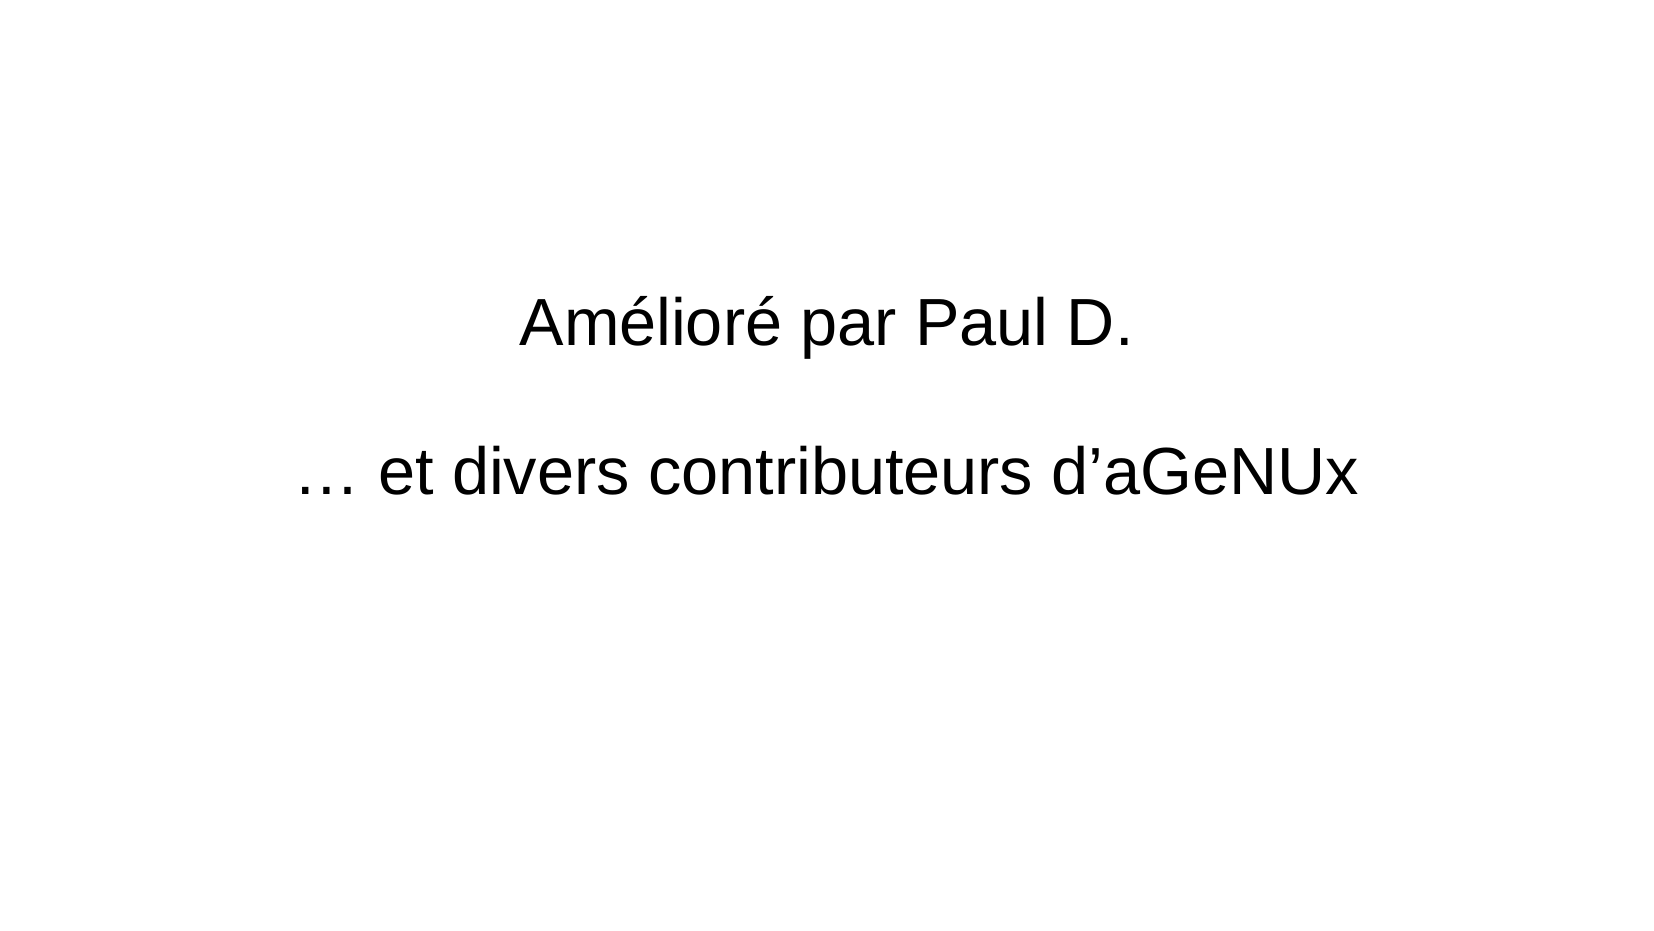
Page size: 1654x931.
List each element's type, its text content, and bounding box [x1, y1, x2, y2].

subtitle Amélioré par Paul D. … et divers contributeurs d’aGeNUx [82, 37, 1571, 757]
